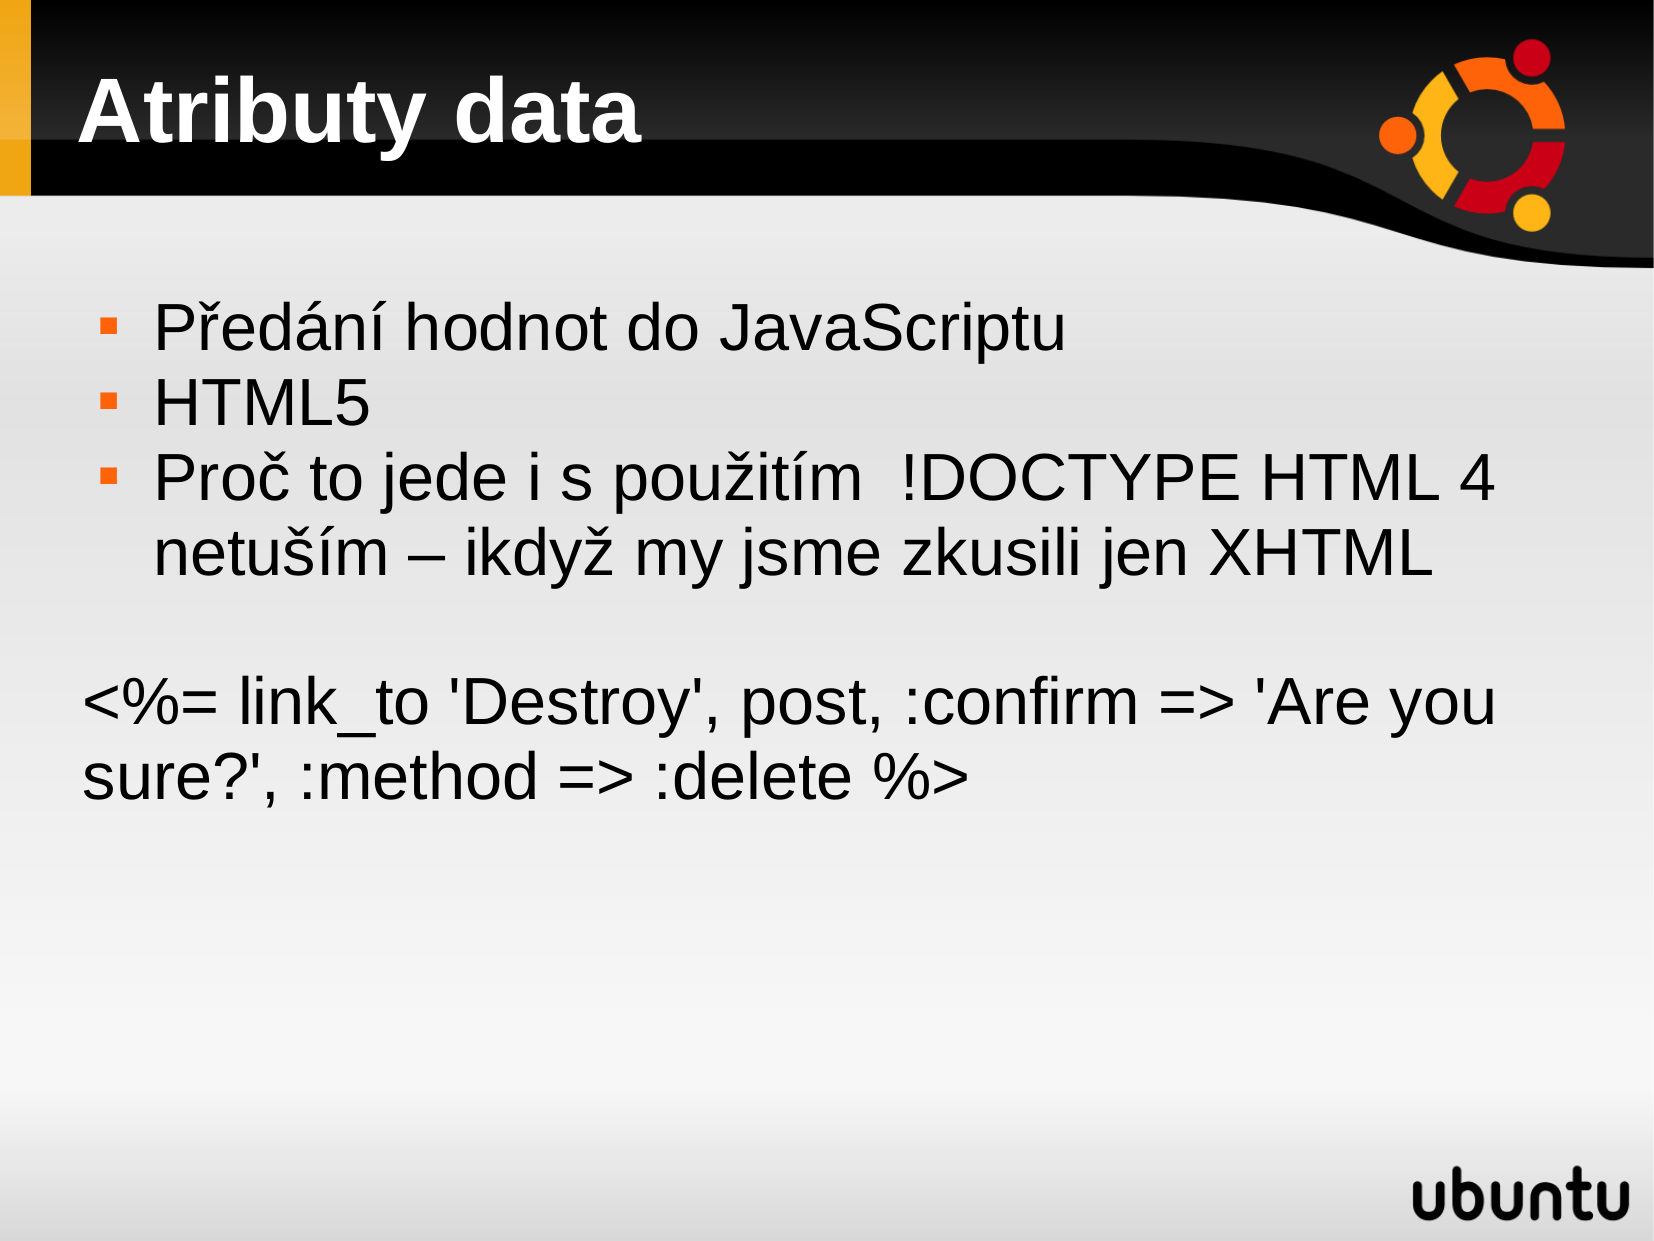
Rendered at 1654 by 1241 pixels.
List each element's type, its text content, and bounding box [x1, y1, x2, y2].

title Atributy data [76, 14, 1565, 207]
picture [0, 0, 1654, 1241]
list Předání hodnot do JavaScriptu HTML5 Proč to jede i s použitím !DOCTYPE HTML 4 netuším – ikdyž my jsme zkusili jen XHTML <%= link_to 'Destroy', post, :confirm => 'Are you sure?', :method => :delete %> [82, 290, 1571, 1094]
